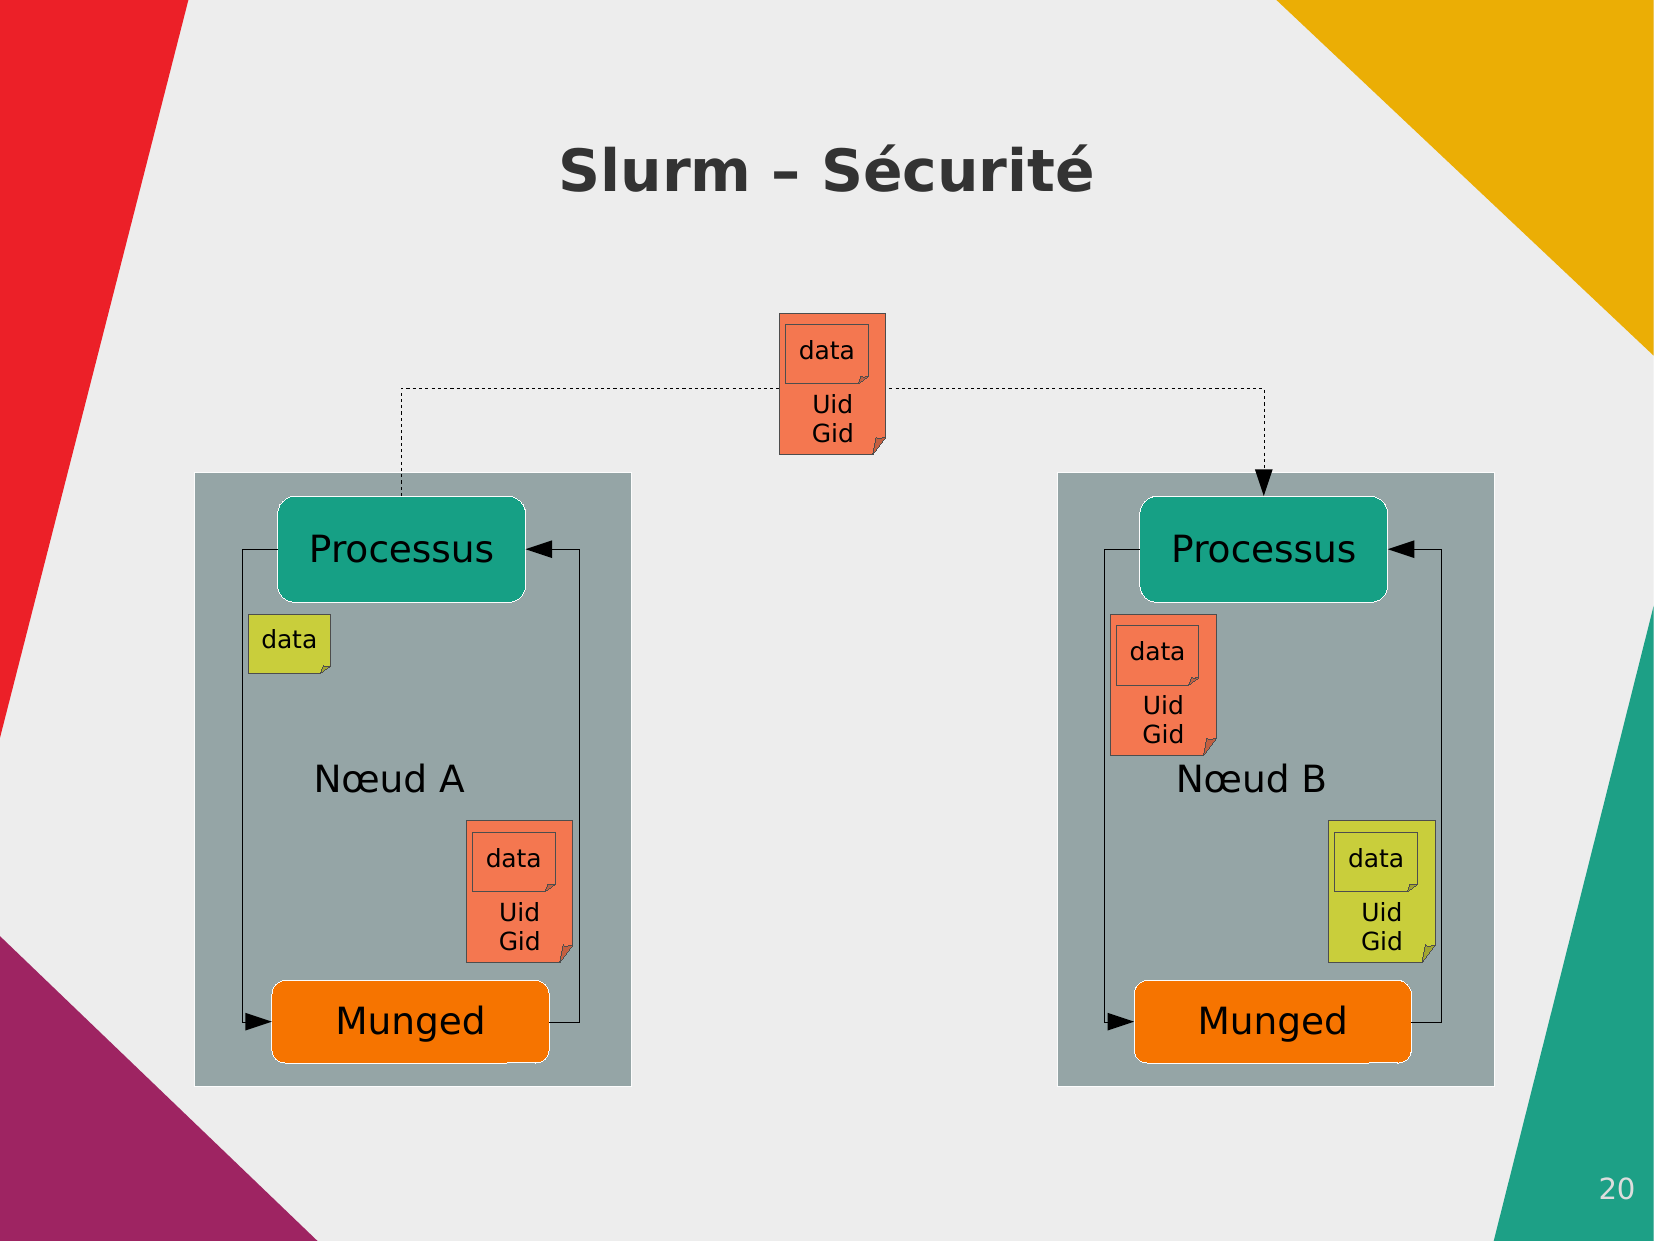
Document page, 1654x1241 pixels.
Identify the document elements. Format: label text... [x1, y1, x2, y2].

text_box Uid Gid [779, 313, 886, 455]
text_box data [785, 324, 869, 384]
text_box data [248, 614, 331, 674]
text_box data [1116, 625, 1199, 686]
text_box Uid Gid [1110, 614, 1217, 756]
text_box Munged [1134, 980, 1412, 1064]
text_box Nœud B [1105, 550, 1441, 1022]
text_box data [472, 832, 556, 892]
text_box Munged [271, 980, 550, 1064]
text_box Processus [277, 496, 526, 603]
text_box Uid Gid [1328, 820, 1436, 963]
text_box Processus [1139, 496, 1388, 603]
text_box Nœud B [1057, 472, 1495, 1087]
text_box data [1334, 832, 1418, 892]
title Slurm – Sécurité [114, 73, 1539, 271]
list [114, 302, 1539, 1217]
text_box Uid Gid [466, 820, 573, 963]
